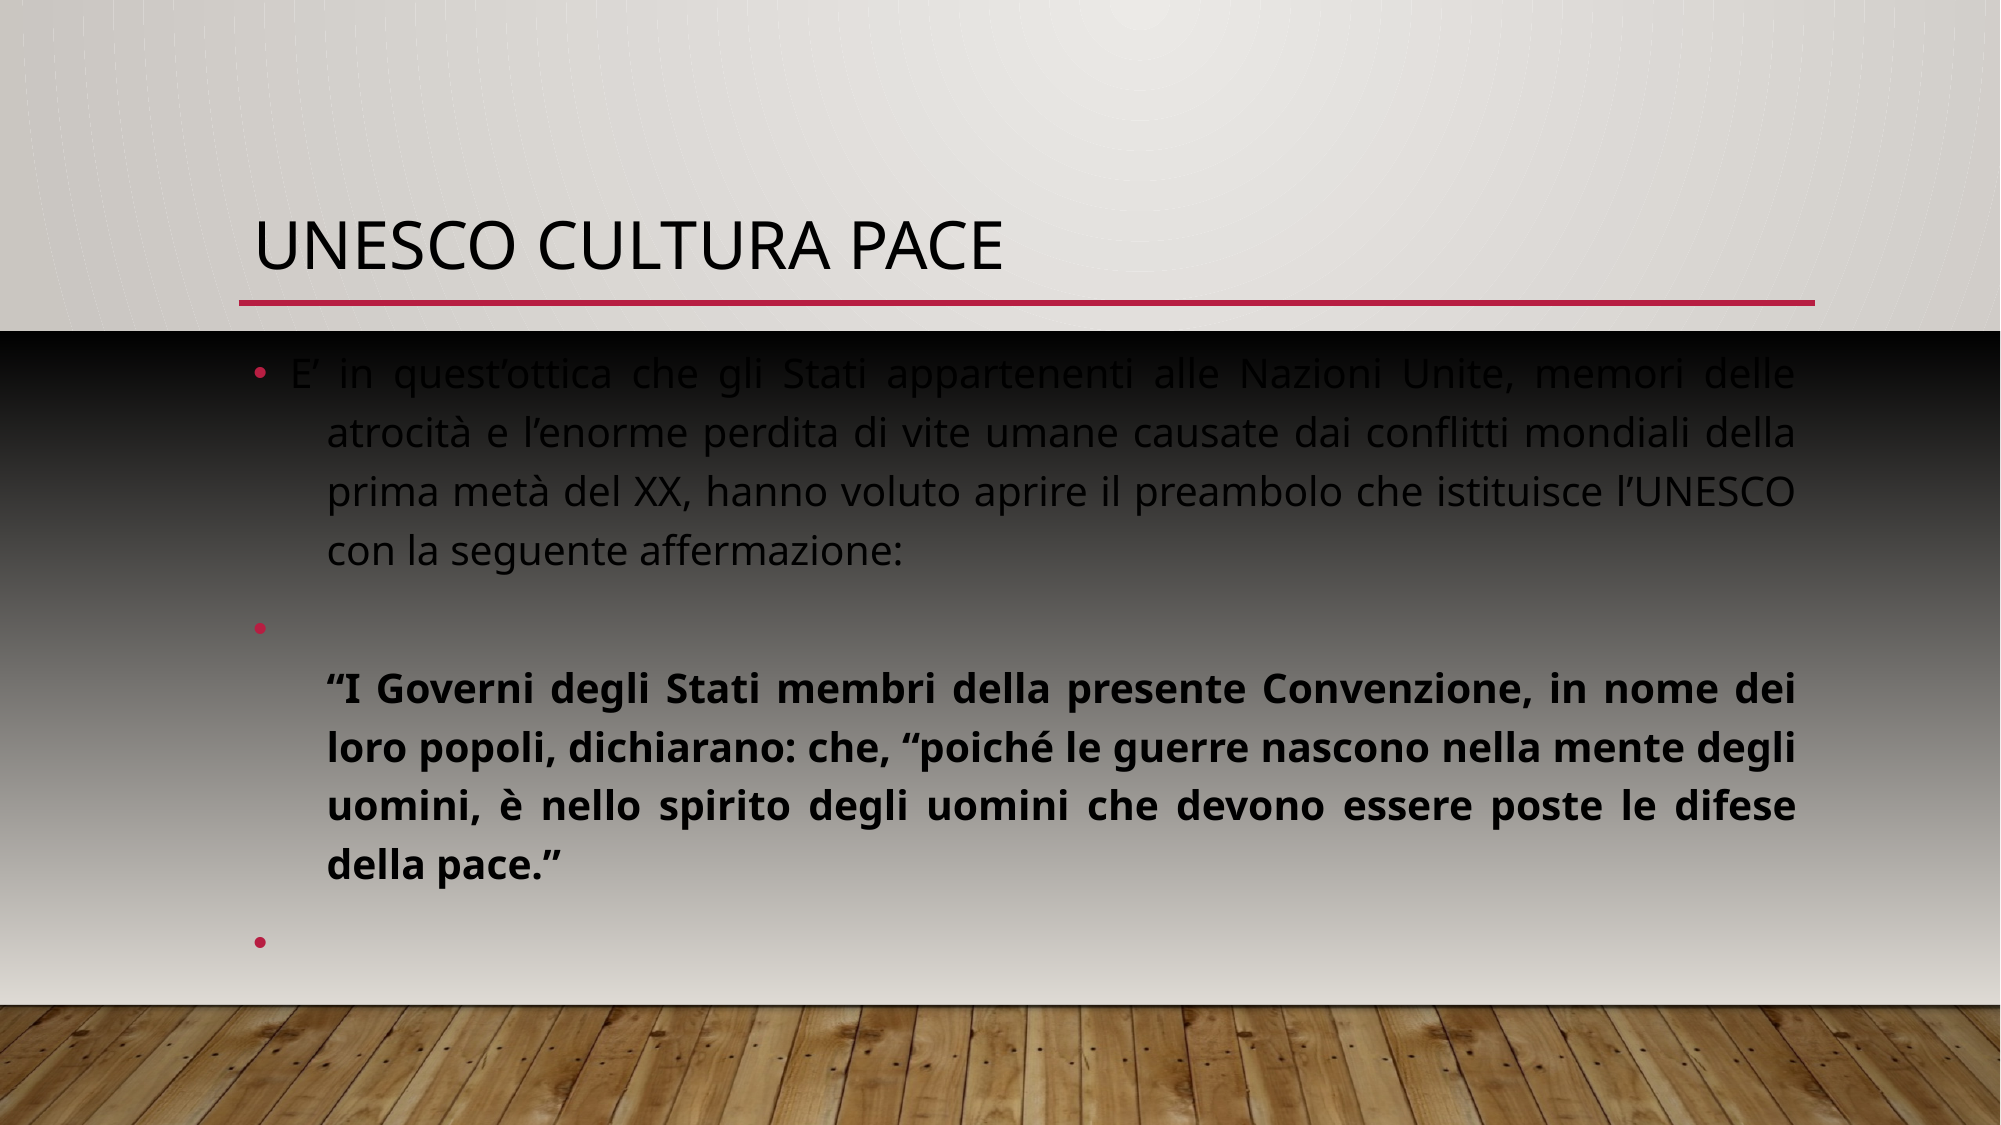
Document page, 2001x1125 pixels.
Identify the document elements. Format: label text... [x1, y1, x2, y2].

title Unesco cultura pace [238, 131, 1814, 305]
list E’ in quest’ottica che gli Stati appartenenti alle Nazioni Unite, memori delle atrocità e l’enorme perdita di vite umane causate dai conflitti mondiali della prima metà del XX, hanno voluto aprire il preambolo che istituisce l’UNESCO con la seguente affermazione: “I Governi degli Stati membri della presente Convenzione, in nome dei loro popoli, dichiarano: che, “poiché le guerre nascono nella mente degli uomini, è nello spirito degli uomini che devono essere poste le difese della pace.” [238, 330, 1814, 897]
